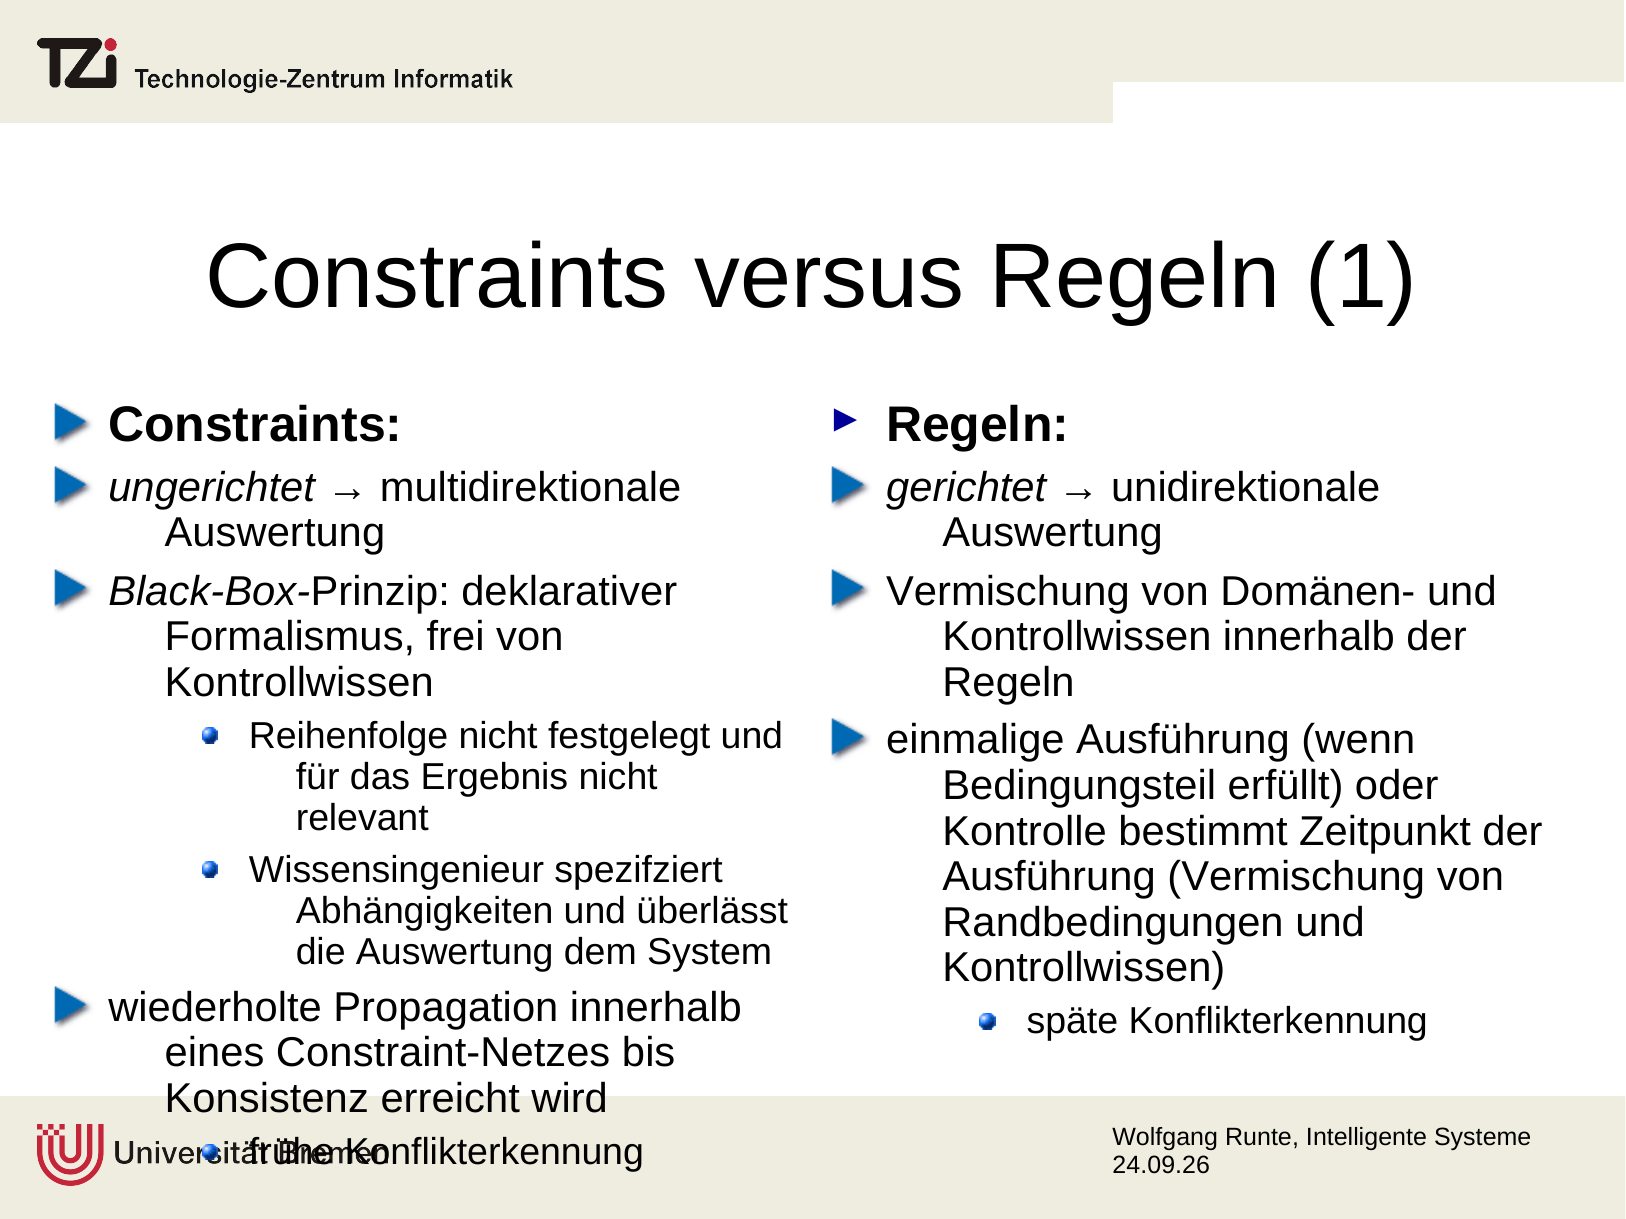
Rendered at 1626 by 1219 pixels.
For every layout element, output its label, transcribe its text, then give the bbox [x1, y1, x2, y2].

list Regeln: gerichtet → unidirektionale Auswertung Vermischung von Domänen- und Kontrollwissen innerhalb der Regeln einmalige Ausführung (wenn Bedingungsteil erfüllt) oder Kontrolle bestimmt Zeitpunkt der Ausführung (Vermischung von Randbedingungen und Kontrollwissen) späte Konflikterkennung [829, 397, 1551, 1044]
list Constraints: ungerichtet → multidirektionale Auswertung Black-Box-Prinzip: deklarativer Formalismus, frei von Kontrollwissen Reihenfolge nicht festgelegt und für das Ergebnis nicht relevant Wissensingenieur spezifziert Abhängigkeiten und überlässt die Auswertung dem System wiederholte Propagation innerhalb eines Constraint-Netzes bis Konsistenz erreicht wird frühe Konflikterkennung [52, 397, 796, 1088]
title Constraints versus Regeln (1) [112, 162, 1513, 393]
picture [37, 38, 513, 93]
picture [37, 1124, 388, 1186]
picture [374, 1146, 385, 1162]
